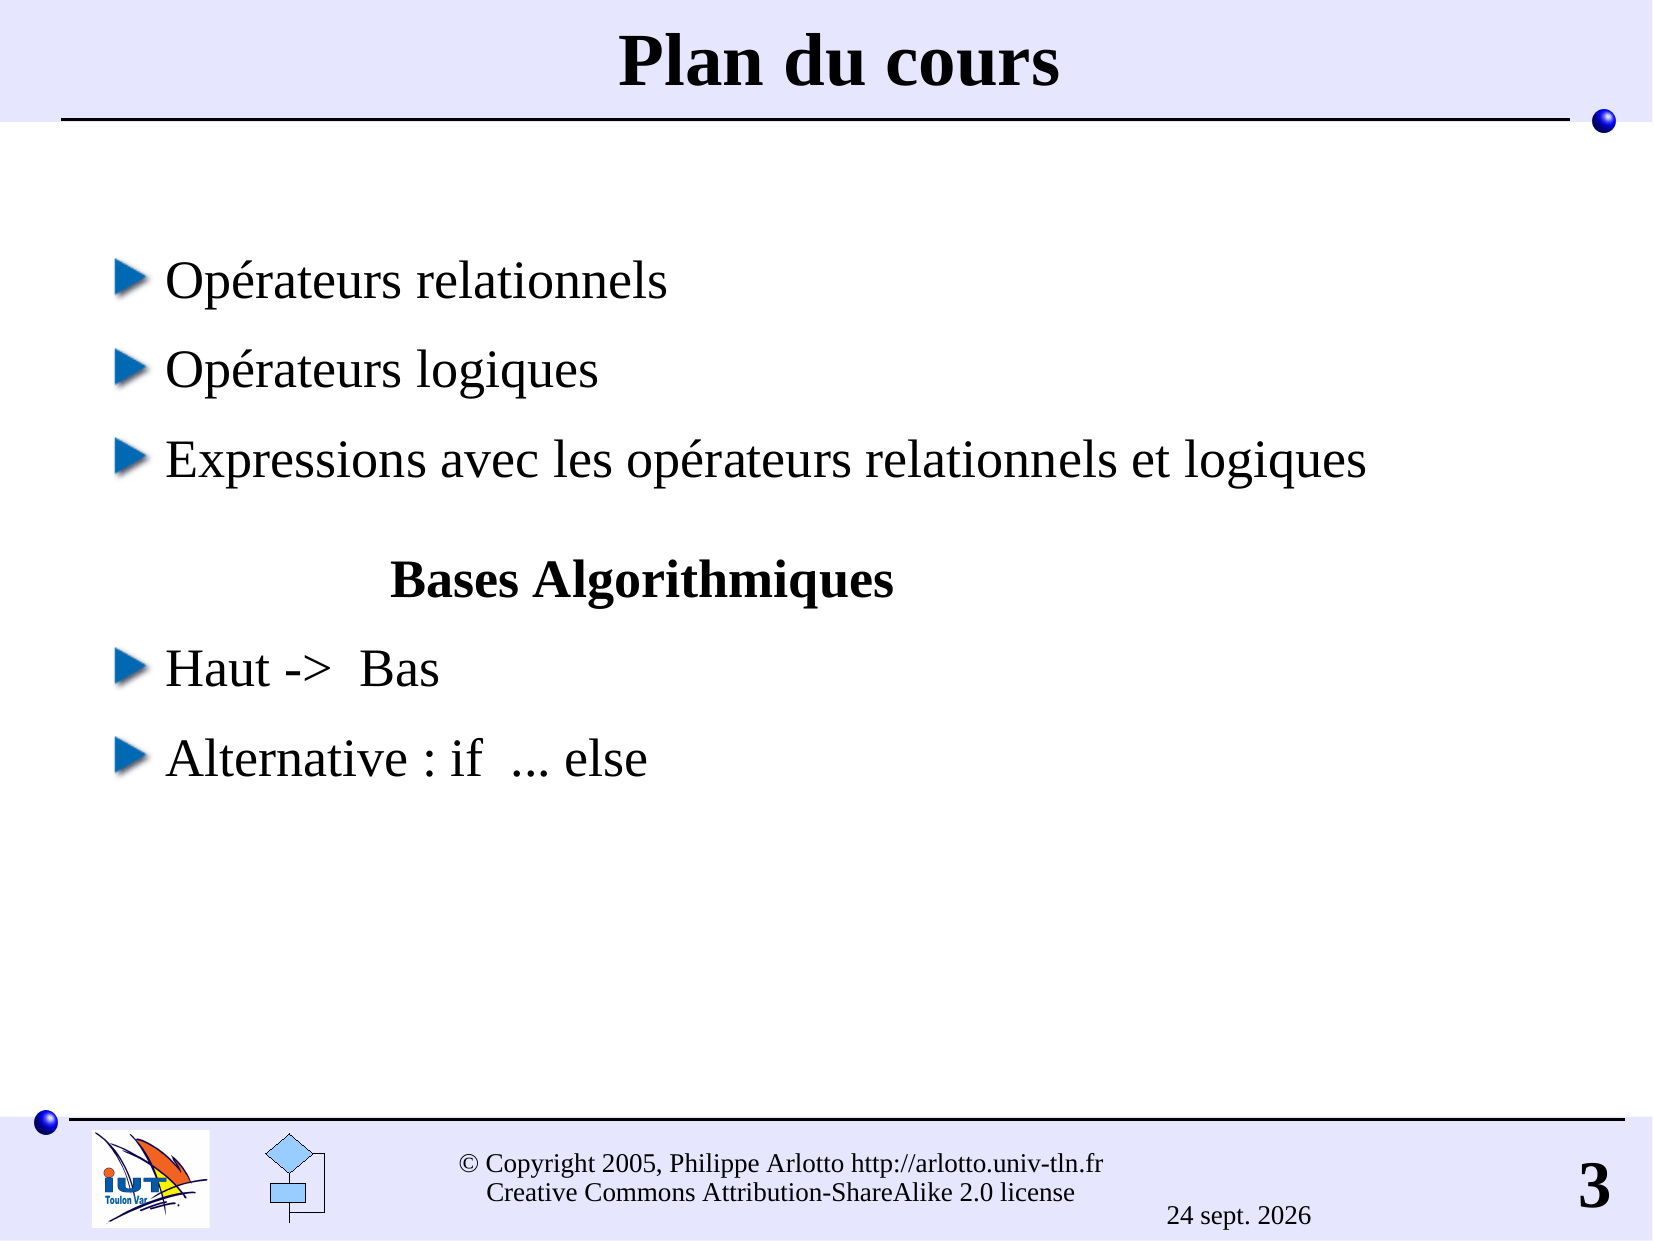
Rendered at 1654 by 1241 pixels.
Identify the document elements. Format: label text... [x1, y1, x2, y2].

list Opérateurs relationnels Opérateurs logiques Expressions avec les opérateurs relationnels et logiques Bases Algorithmiques Haut -> Bas Alternative : if ... else [94, 249, 1506, 857]
title Plan du cours [95, 11, 1585, 110]
